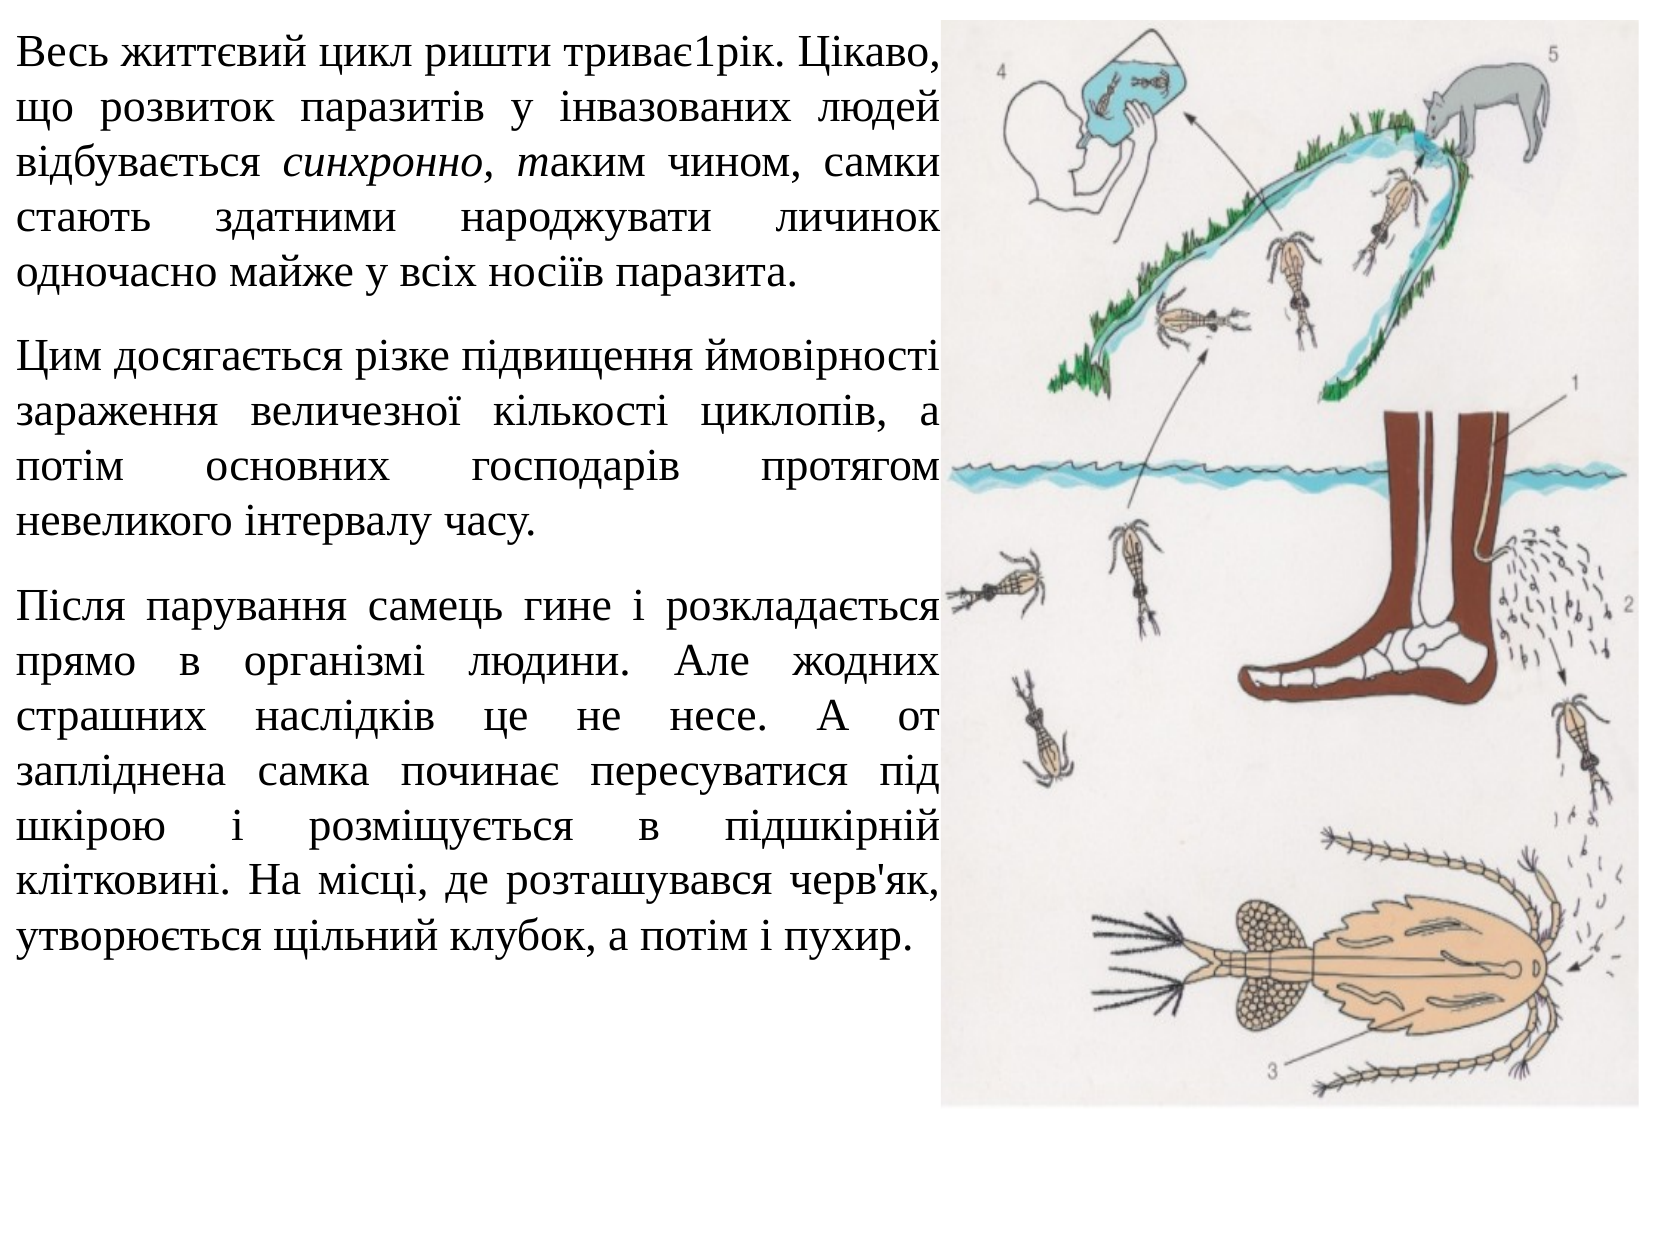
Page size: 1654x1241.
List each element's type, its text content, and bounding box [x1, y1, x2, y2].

picture [940, 20, 1639, 1109]
list Весь життєвий цикл ришти триває1рік. Цікаво, що розвиток паразитів у інвазованих людей відбувається синхронно, таким чином, самки стають здатними народжувати личинок одночасно майже у всіх носіїв паразита. Цим досягається різке підвищення ймовірності зараження величезної кількості циклопів, а потім основних господарів протягом невеликого інтервалу часу. Після парування самець гине і розкладається прямо в організмі людини. Але жодних страшних наслідків це не несе. А от запліднена самка починає пересуватися під шкірою і розміщується в підшкірній клітковині. На місці, де розташувався черв'як, утворюється щільний клубок, а потім і пухир. [15, 20, 940, 1109]
